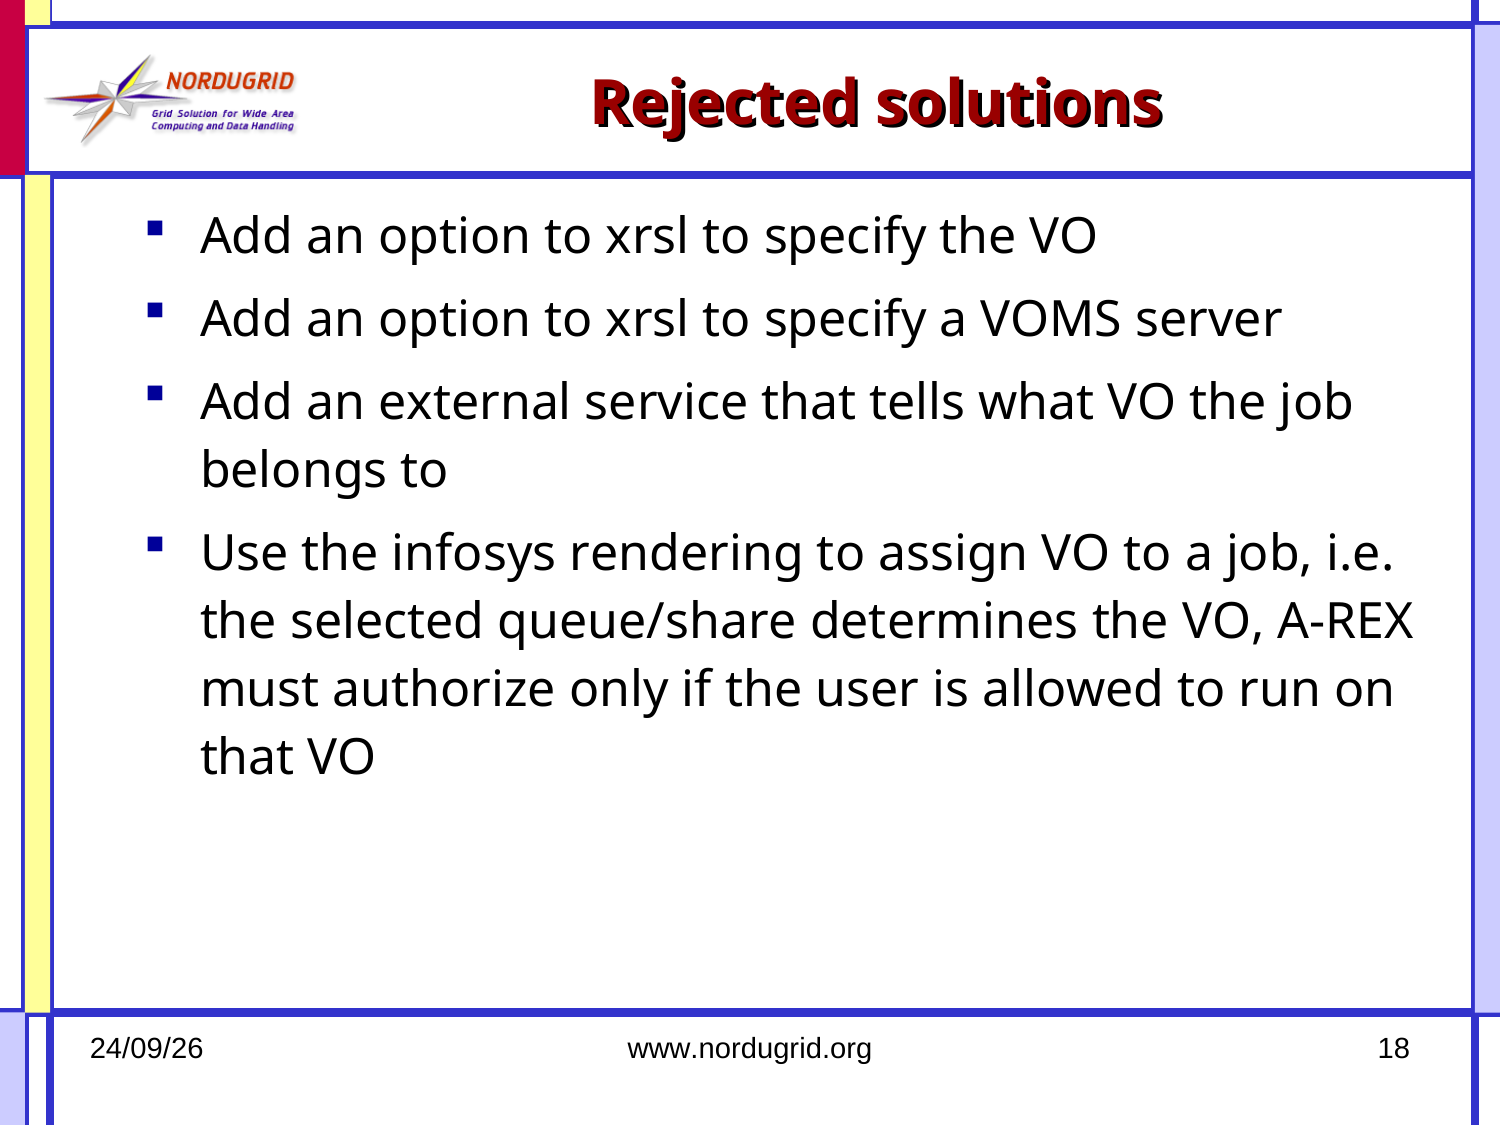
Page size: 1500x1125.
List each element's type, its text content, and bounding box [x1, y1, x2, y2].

picture [40, 49, 301, 148]
title Rejected solutions [324, 17, 1428, 183]
list Add an option to xrsl to specify the VO Add an option to xrsl to specify a VOMS server Add an external service that tells what VO the job belongs to Use the infosys rendering to assign VO to a job, i.e. the selected queue/share determines the VO, A-REX must authorize only if the user is allowed to run on that VO [87, 200, 1426, 853]
